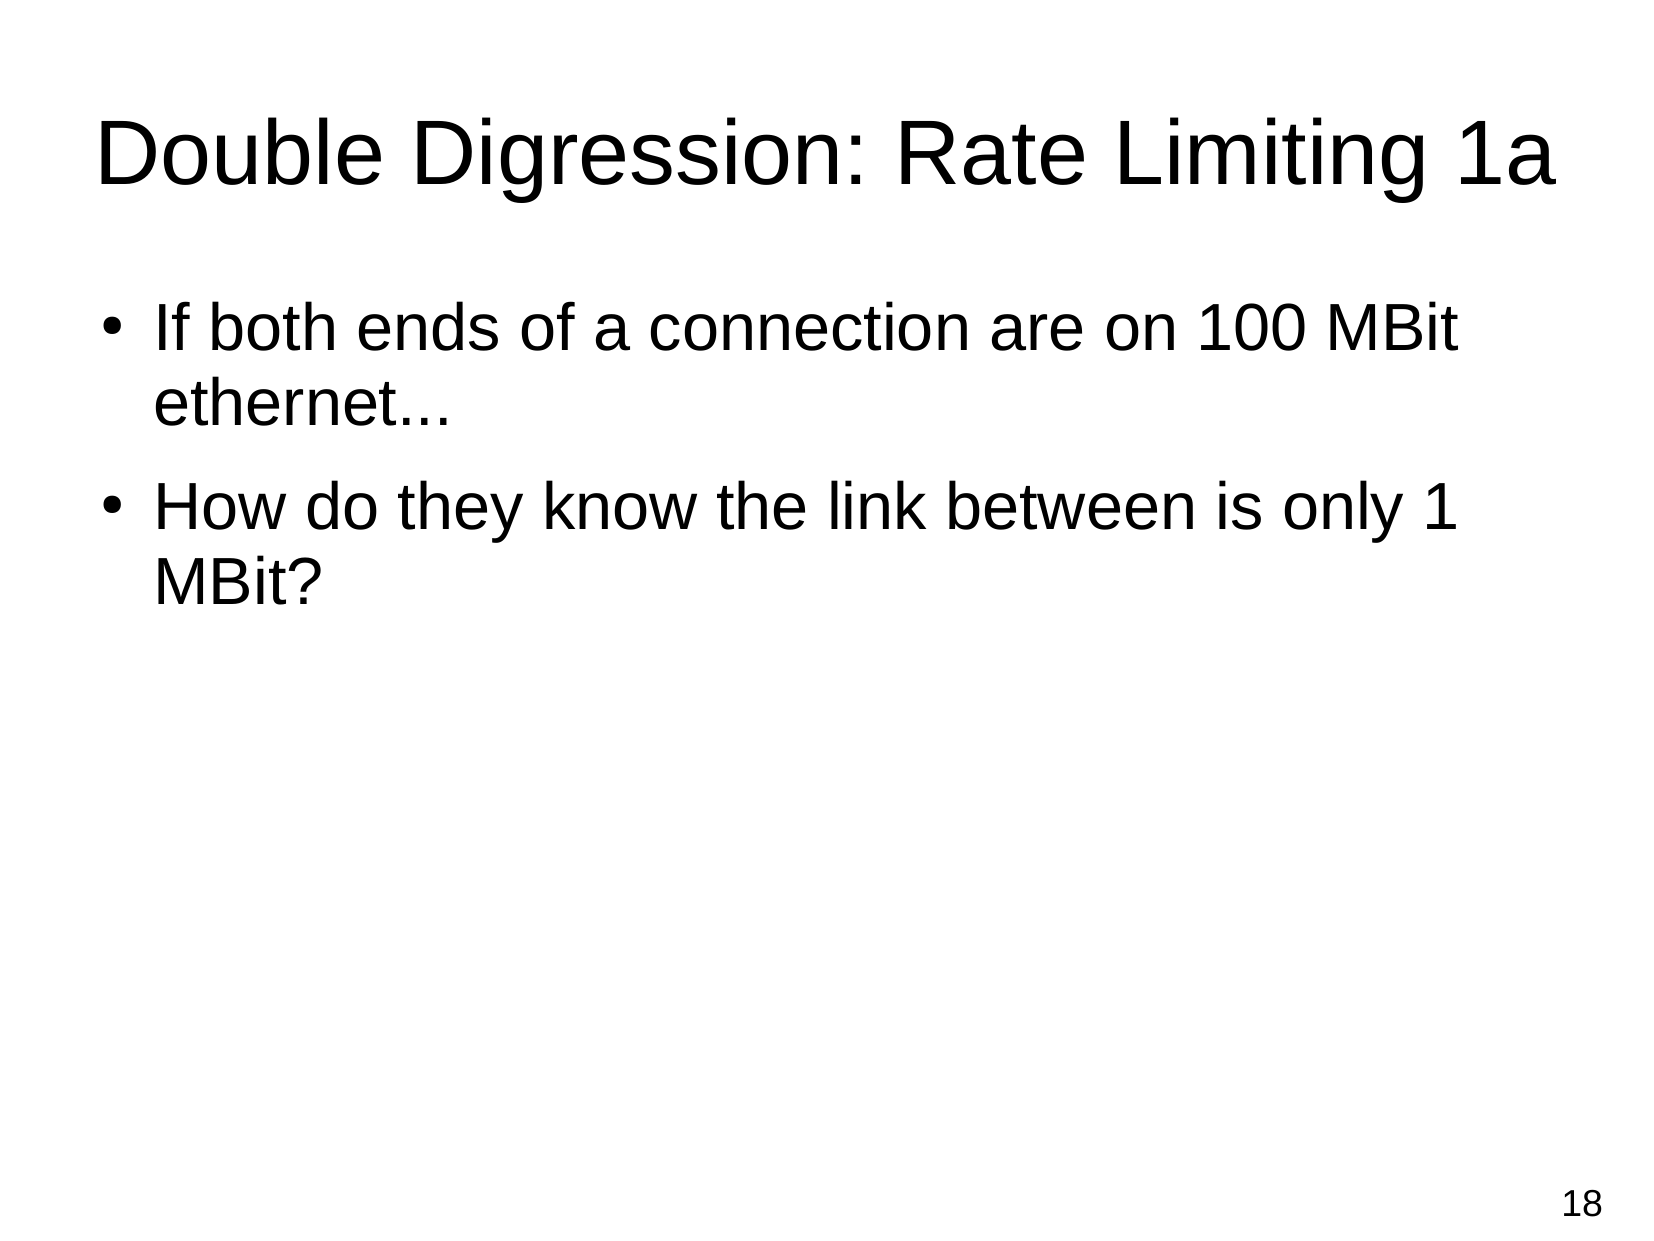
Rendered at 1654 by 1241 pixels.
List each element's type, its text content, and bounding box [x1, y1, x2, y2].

text_box 18 [1546, 1174, 1619, 1232]
list If both ends of a connection are on 100 MBit ethernet... How do they know the link between is only 1 MBit? [82, 290, 1571, 1109]
title Double Digression: Rate Limiting 1a [82, 49, 1571, 257]
